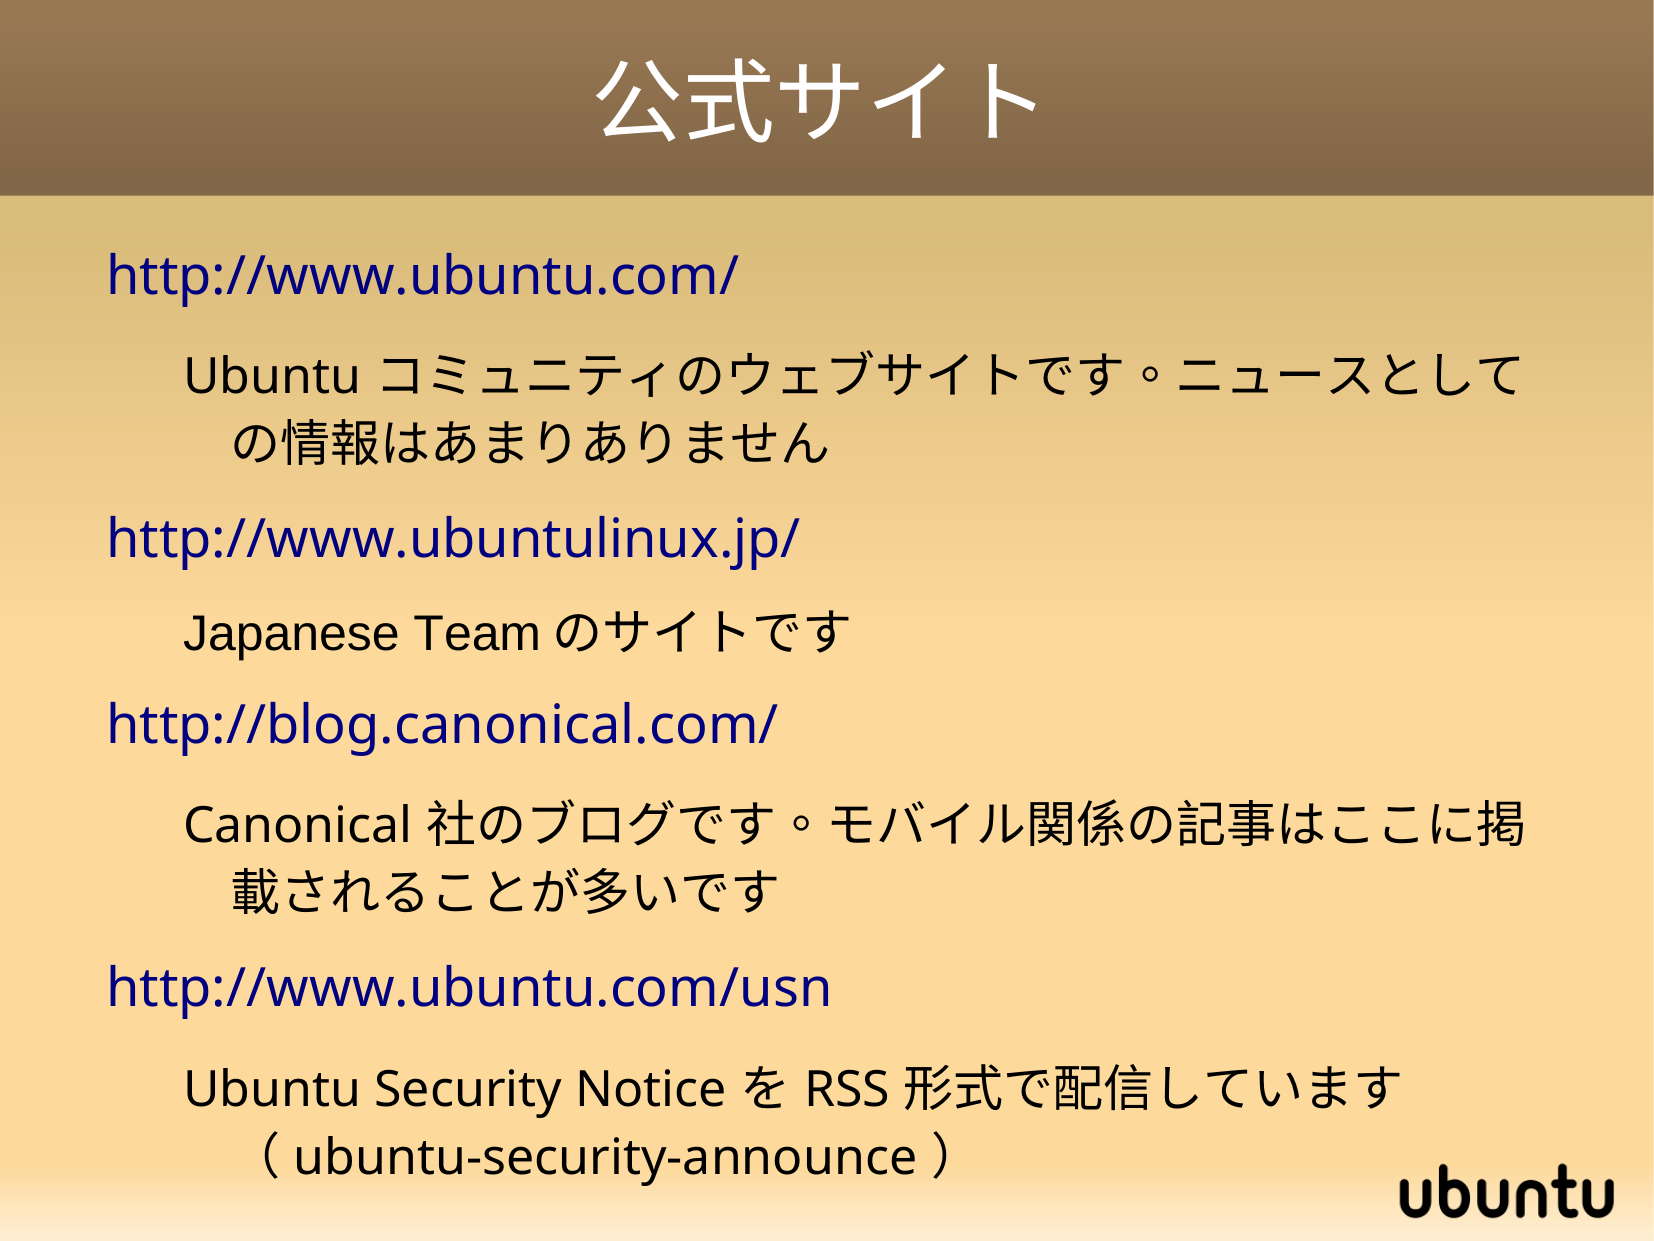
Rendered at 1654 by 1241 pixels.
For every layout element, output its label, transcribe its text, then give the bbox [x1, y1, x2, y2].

picture [0, 0, 1654, 1241]
list http://www.ubuntu.com/ Ubuntuコミュニティのウェブサイトです。ニュースとしての情報はあまりありません http://www.ubuntulinux.jp/ Japanese Teamのサイトです http://blog.canonical.com/ Canonical社のブログです。モバイル関係の記事はここに掲載されることが多いです http://www.ubuntu.com/usn Ubuntu Security NoticeをRSS形式で配信しています（ubuntu-security-announce） [88, 236, 1536, 1221]
title 公式サイト [76, 7, 1565, 200]
